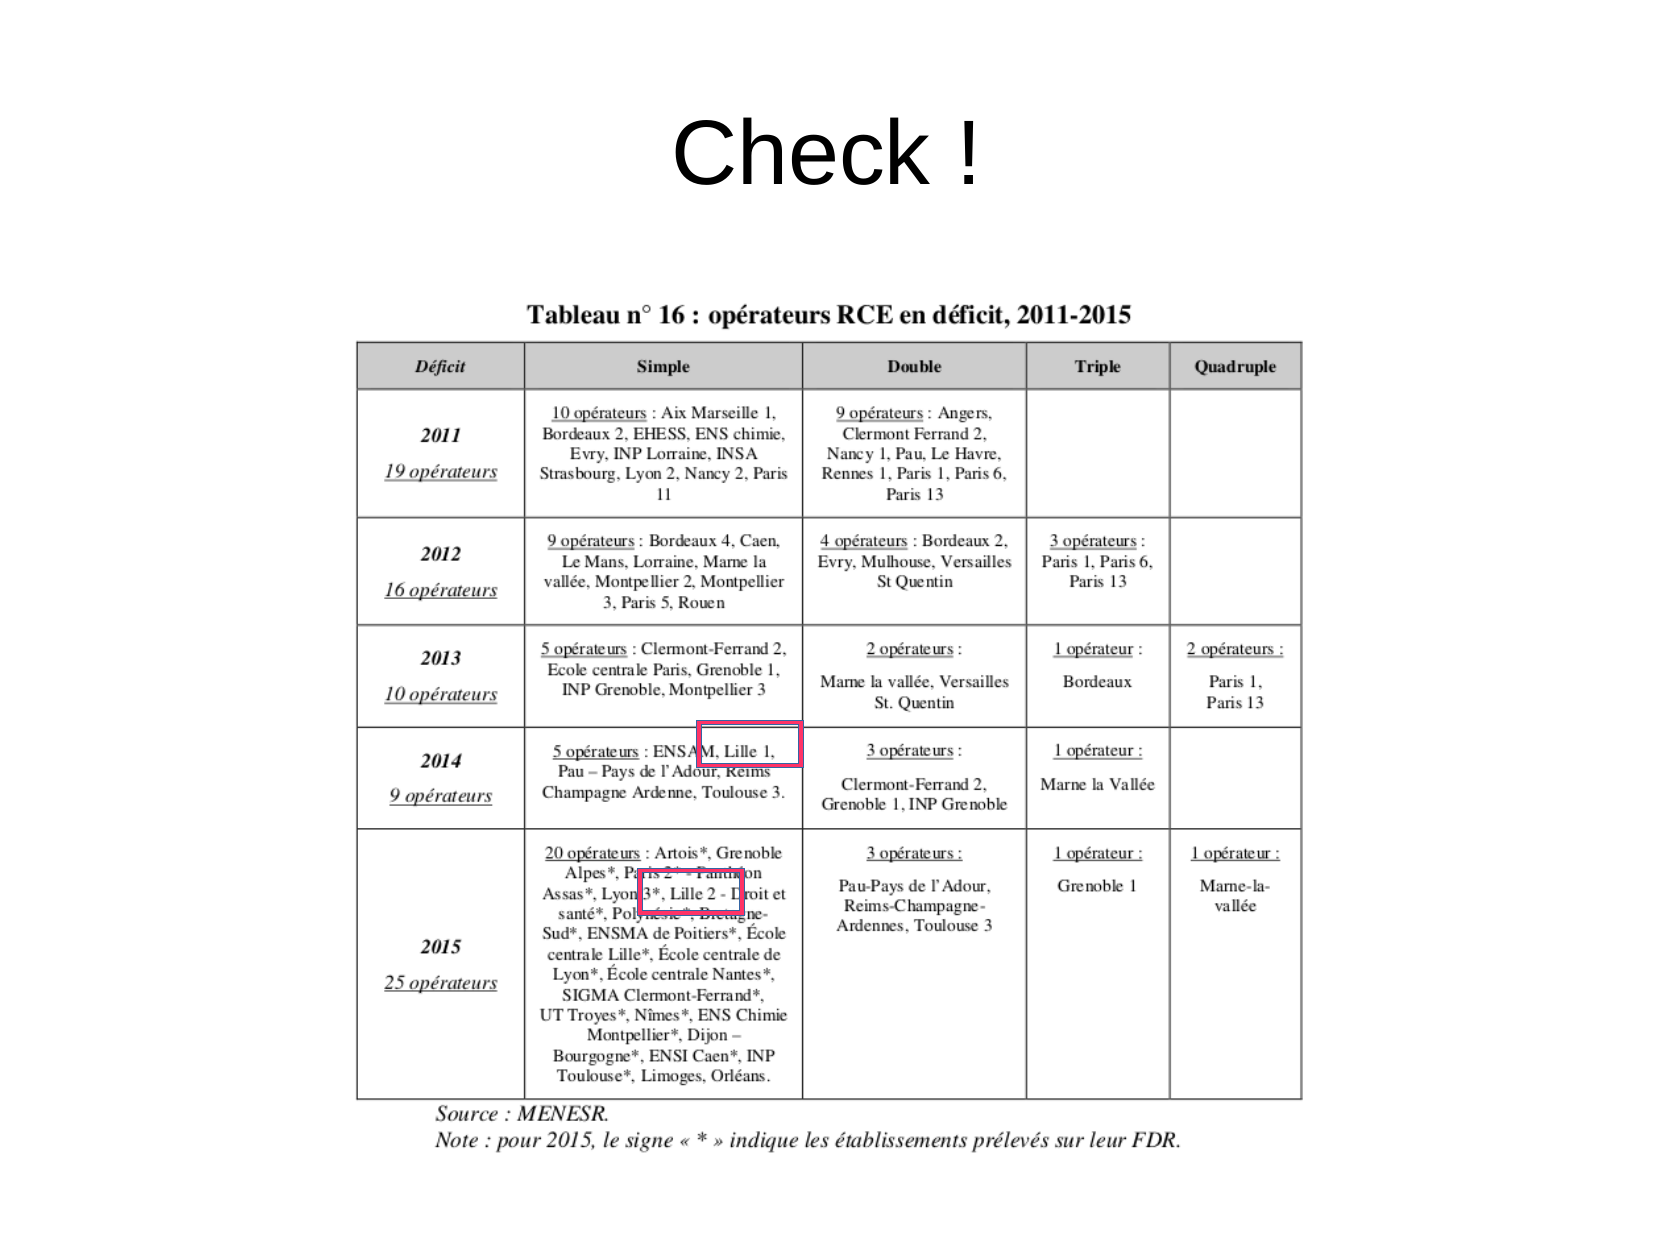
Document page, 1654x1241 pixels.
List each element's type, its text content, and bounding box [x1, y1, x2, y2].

text_box [637, 868, 745, 916]
title Check ! [82, 49, 1571, 257]
text_box [696, 720, 804, 768]
picture [329, 284, 1324, 1171]
